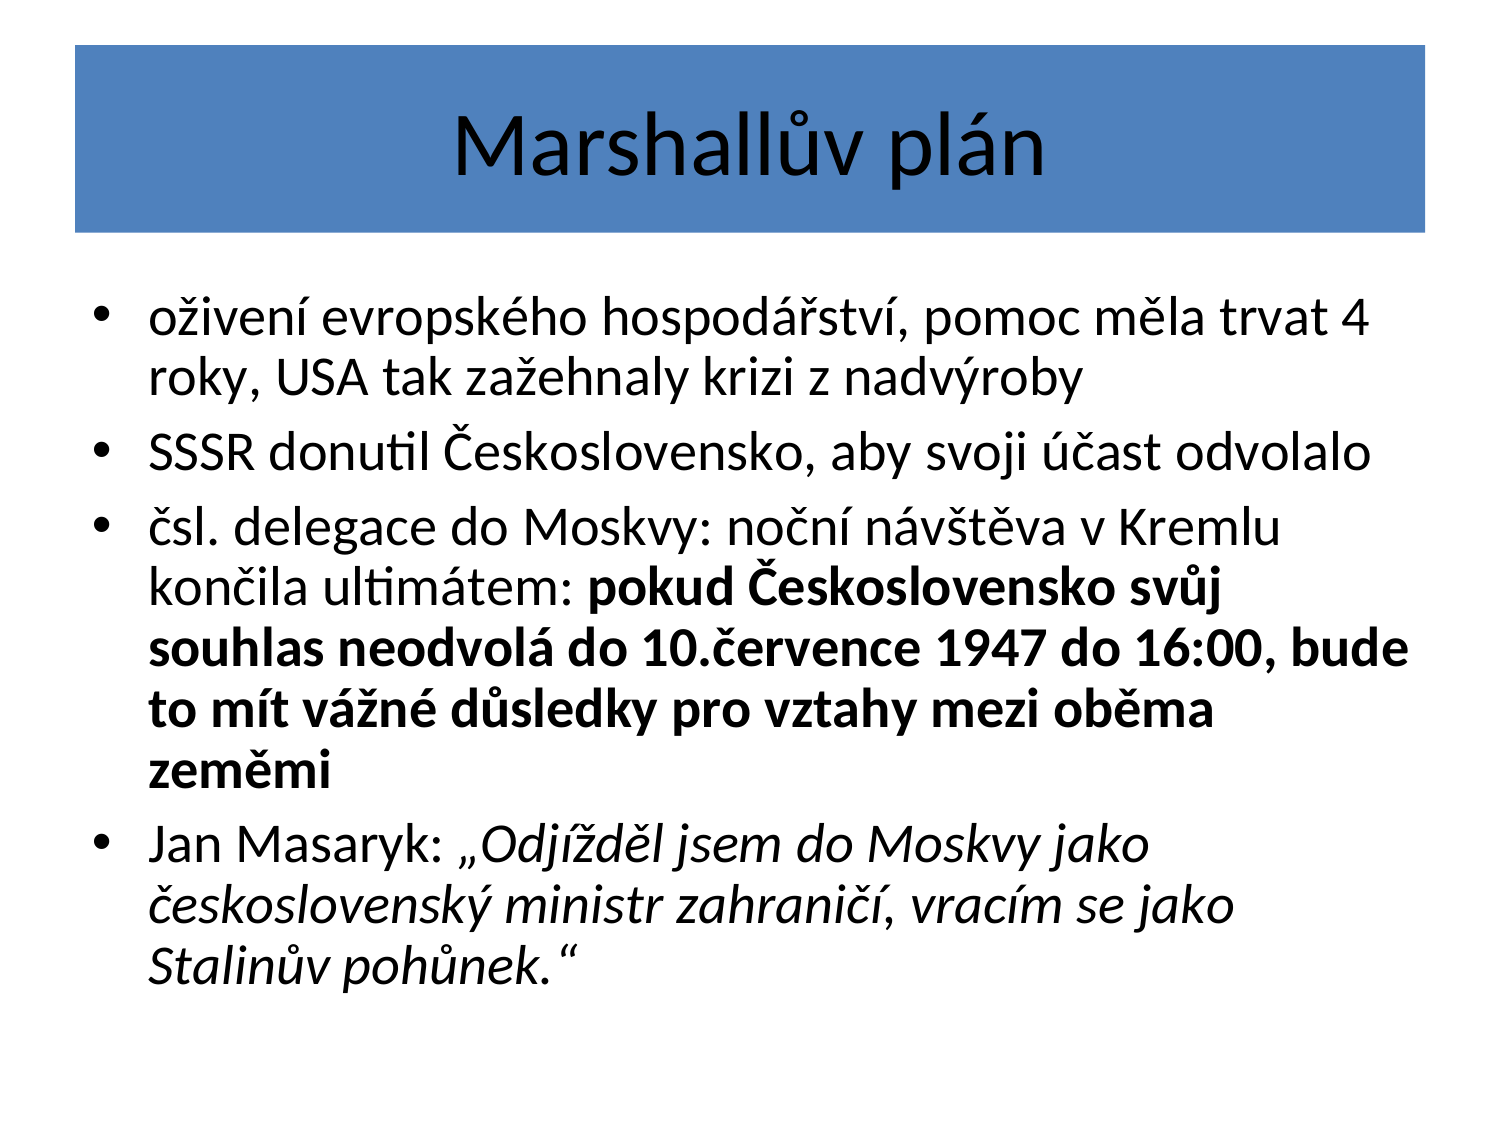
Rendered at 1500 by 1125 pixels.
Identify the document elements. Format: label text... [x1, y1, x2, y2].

title Marshallův plán [75, 45, 1426, 233]
list oživení evropského hospodářství, pomoc měla trvat 4 roky, USA tak zažehnaly krizi z nadvýroby SSSR donutil Československo, aby svoji účast odvolalo čsl. delegace do Moskvy: noční návštěva v Kremlu končila ultimátem: pokud Československo svůj souhlas neodvolá do 10.července 1947 do 16:00, bude to mít vážné důsledky pro vztahy mezi oběma zeměmi Jan Masaryk: „Odjížděl jsem do Moskvy jako československý ministr zahraničí, vracím se jako Stalinův pohůnek.“ [76, 278, 1427, 1065]
